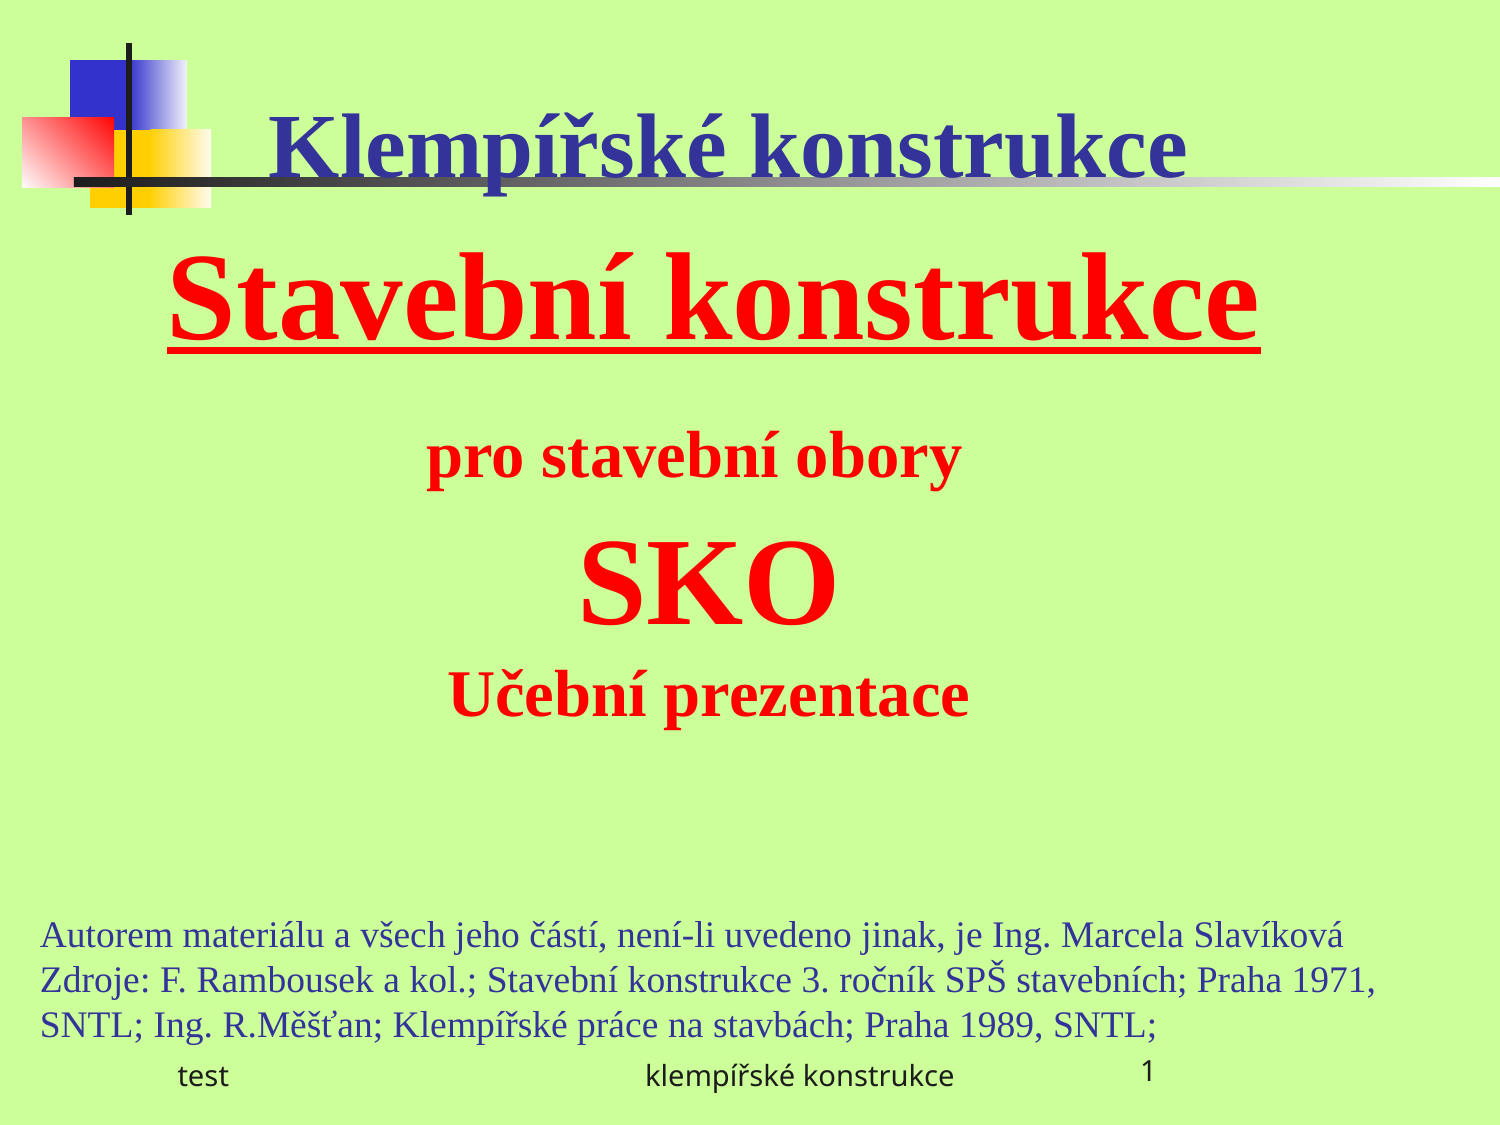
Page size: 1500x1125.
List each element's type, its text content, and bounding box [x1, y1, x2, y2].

title Klempířské konstrukce [253, 78, 1427, 185]
text_box test [162, 1053, 476, 1101]
text_box Stavební konstrukce pro stavební obory SKO Učební prezentace Autorem materiálu a všech jeho částí, není-li uvedeno jinak, je Ing. Marcela Slavíková Zdroje: F. Rambousek a kol.; Stavební konstrukce 3. ročník SPŠ stavebních; Praha 1971, SNTL; Ing. R.Měšťan; Klempířské práce na stavbách; Praha 1989, SNTL; [24, 207, 1477, 1053]
text_box klempířské konstrukce [562, 1053, 1038, 1101]
text_box [1125, 1053, 1438, 1101]
